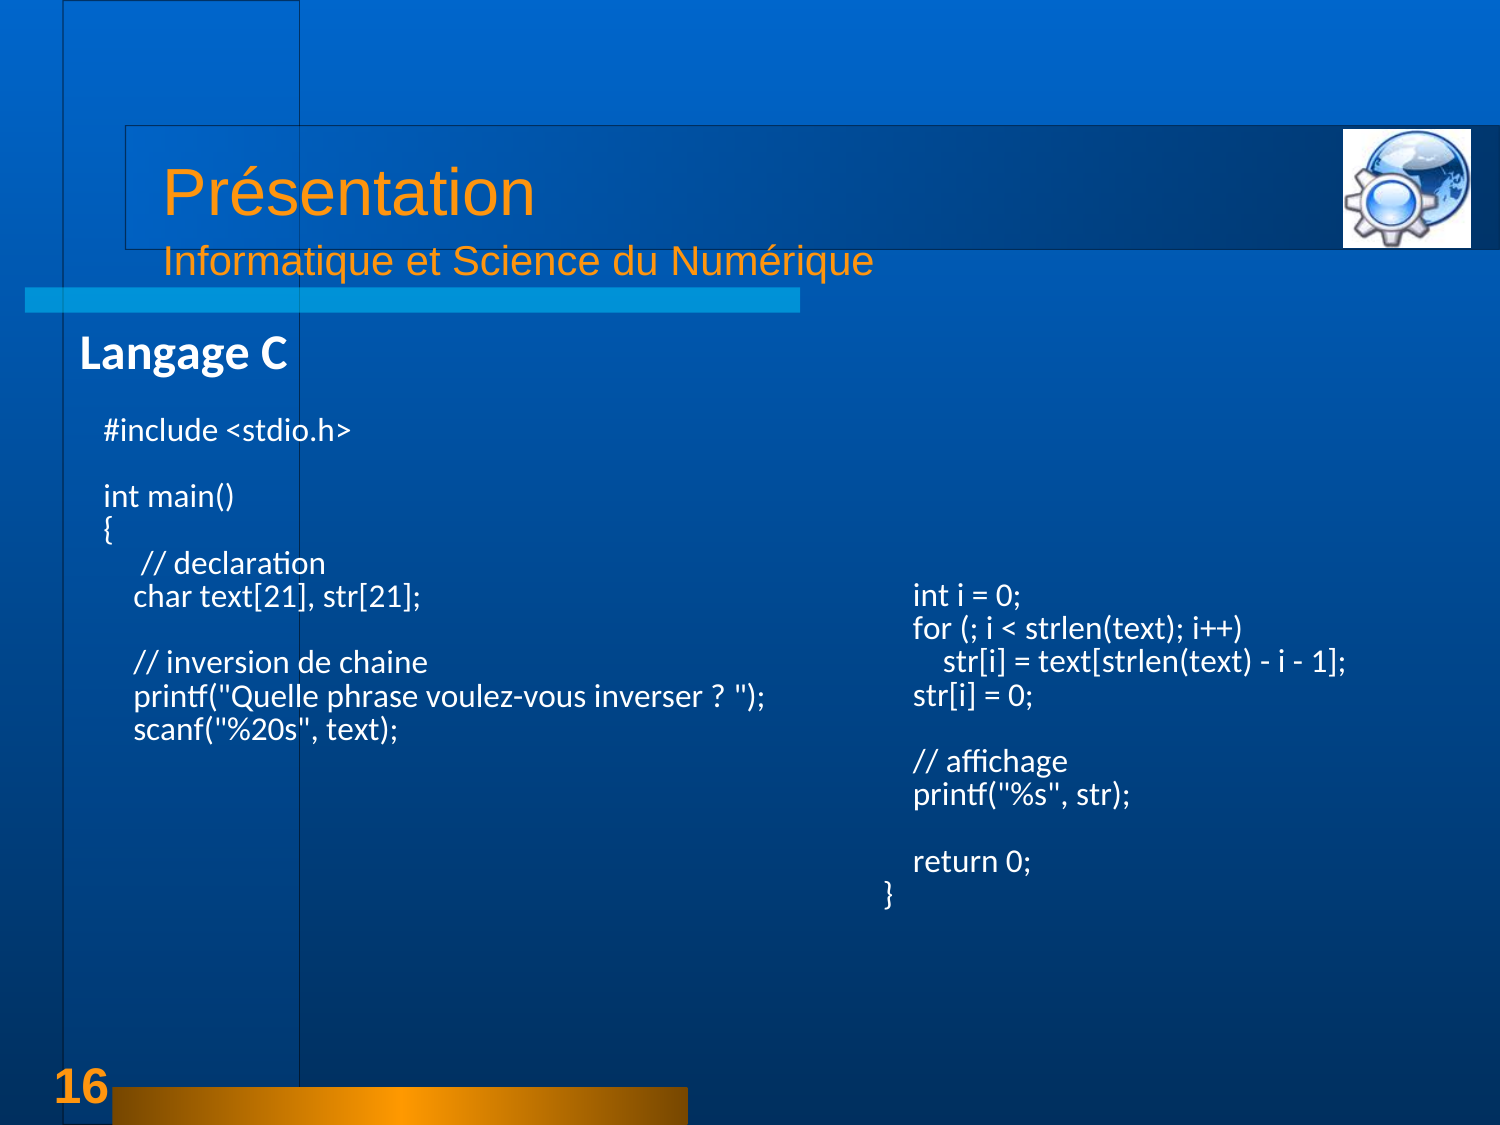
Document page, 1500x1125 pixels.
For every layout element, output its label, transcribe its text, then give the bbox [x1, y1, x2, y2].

text_box #include <stdio.h> int main() { // declaration char text[21], str[21]; // inversion de chaine printf("Quelle phrase voulez-vous inverser ? "); scanf("%20s", text); [88, 408, 798, 1004]
text_box int i = 0; for (; i < strlen(text); i++) str[i] = text[strlen(text) - i - 1]; str[i] = 0; // affichage printf("%s", str); return 0; } [868, 574, 1453, 1063]
text_box Langage C [64, 325, 1335, 508]
picture [1343, 129, 1471, 248]
